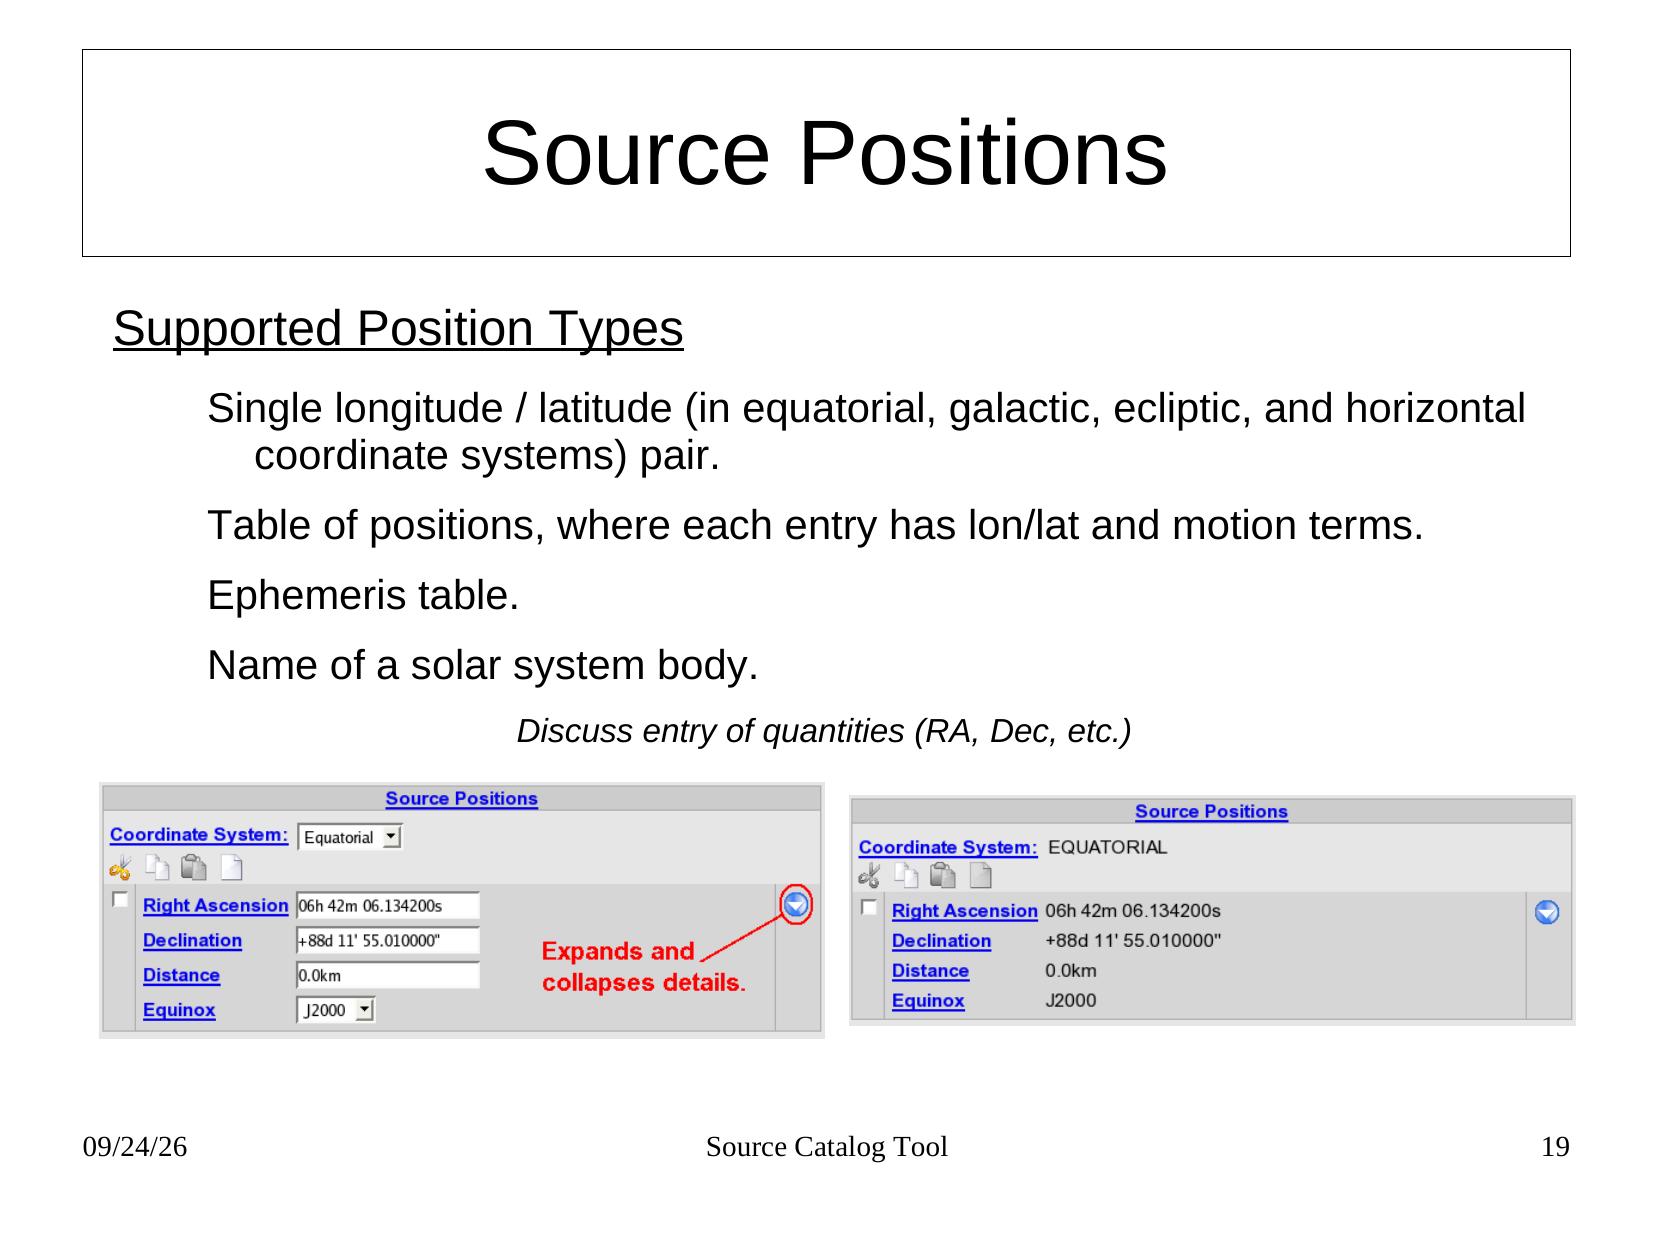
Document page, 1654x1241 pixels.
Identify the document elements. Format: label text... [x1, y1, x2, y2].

title Source Positions [82, 49, 1571, 257]
picture [99, 782, 826, 1039]
picture [849, 795, 1576, 1027]
list Supported Position Types Single longitude / latitude (in equatorial, galactic, ecliptic, and horizontal coordinate systems) pair. Table of positions, where each entry has lon/lat and motion terms. Ephemeris table. Name of a solar system body. Discuss entry of quantities (RA, Dec, etc.) [112, 300, 1538, 751]
